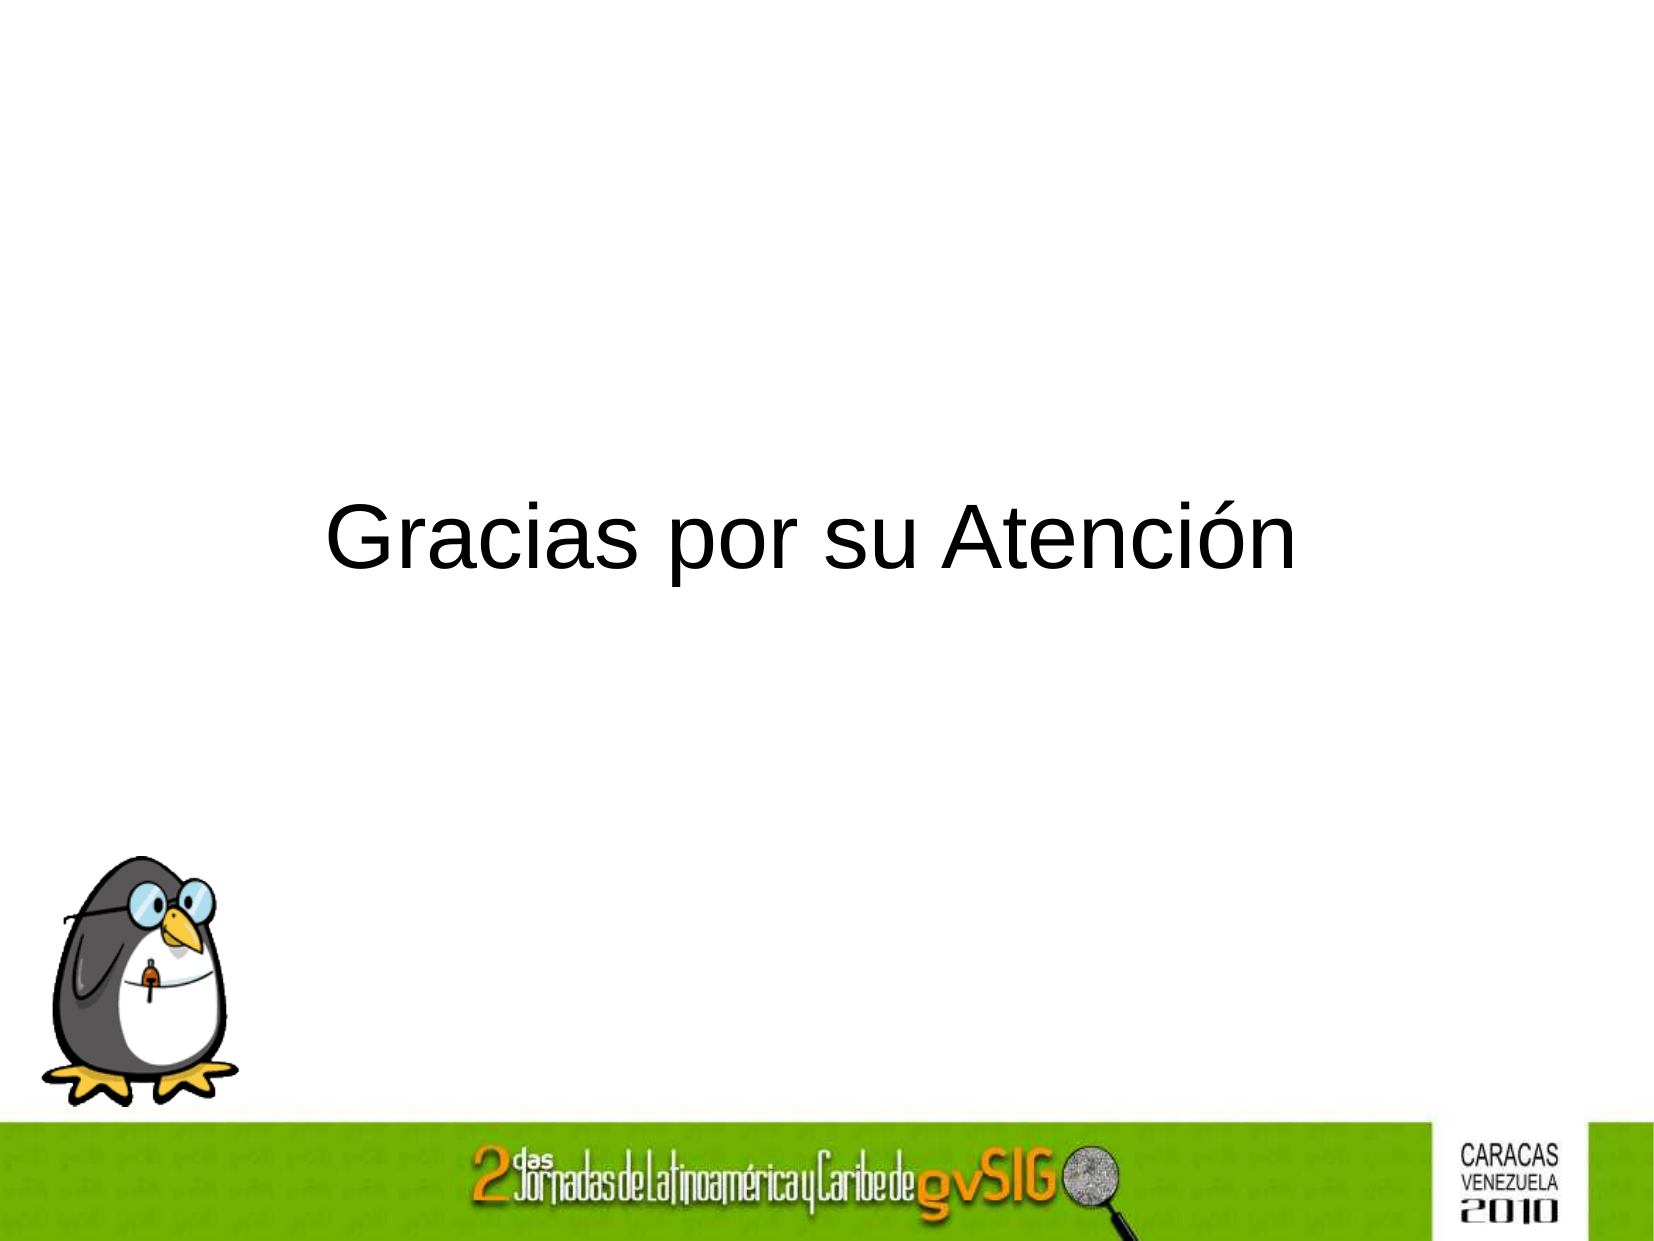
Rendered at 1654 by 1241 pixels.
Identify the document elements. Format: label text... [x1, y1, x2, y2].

picture [0, 0, 1654, 1241]
title Gracias por su Atención [68, 433, 1557, 641]
